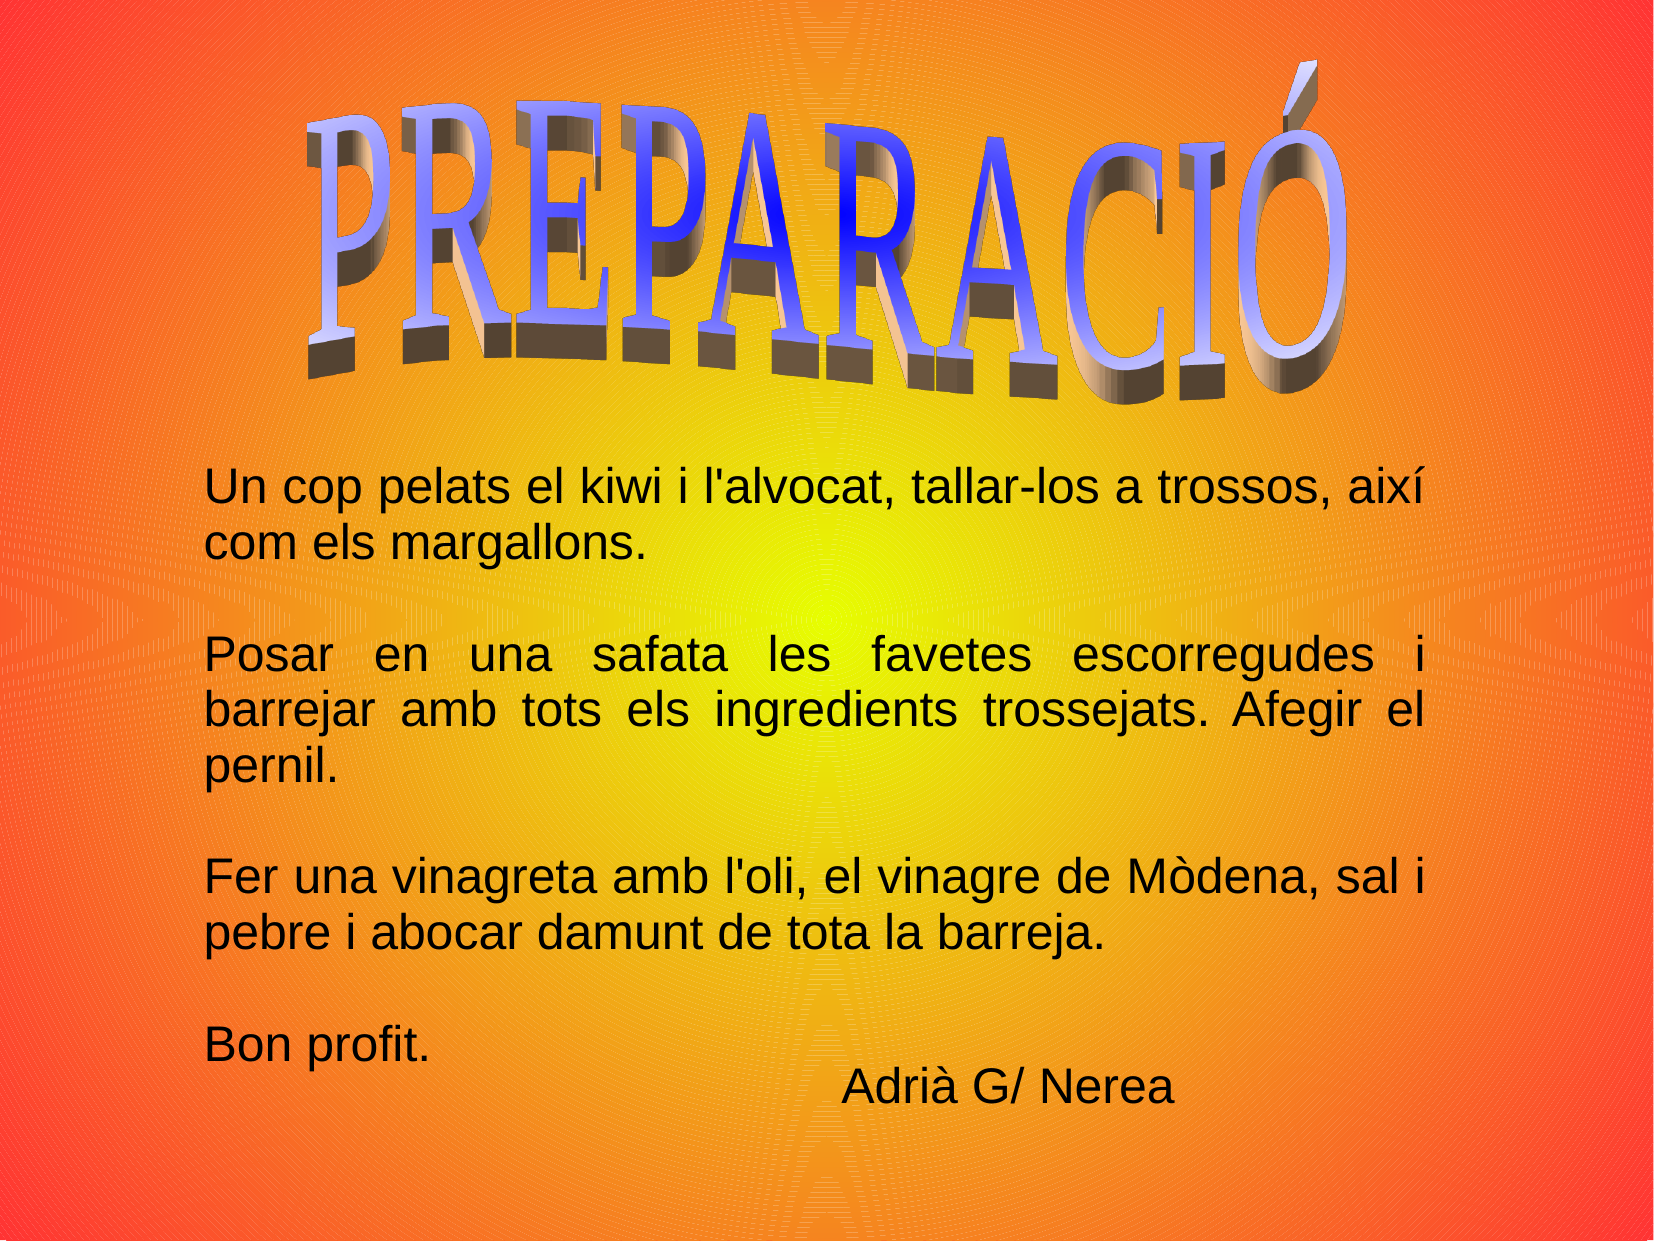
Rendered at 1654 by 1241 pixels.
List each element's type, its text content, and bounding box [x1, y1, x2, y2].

text_box Adrià G/ Nerea [826, 1051, 1453, 1122]
text_box Un cop pelats el kiwi i l'alvocat, tallar-los a trossos, així com els margallons. Posar en una safata les favetes escorregudes i barrejar amb tots els ingredients trossejats. Afegir el pernil. Fer una vinagreta amb l'oli, el vinagre de Mòdena, sal i pebre i abocar damunt de tota la barreja. Bon profit. [188, 451, 1441, 1134]
